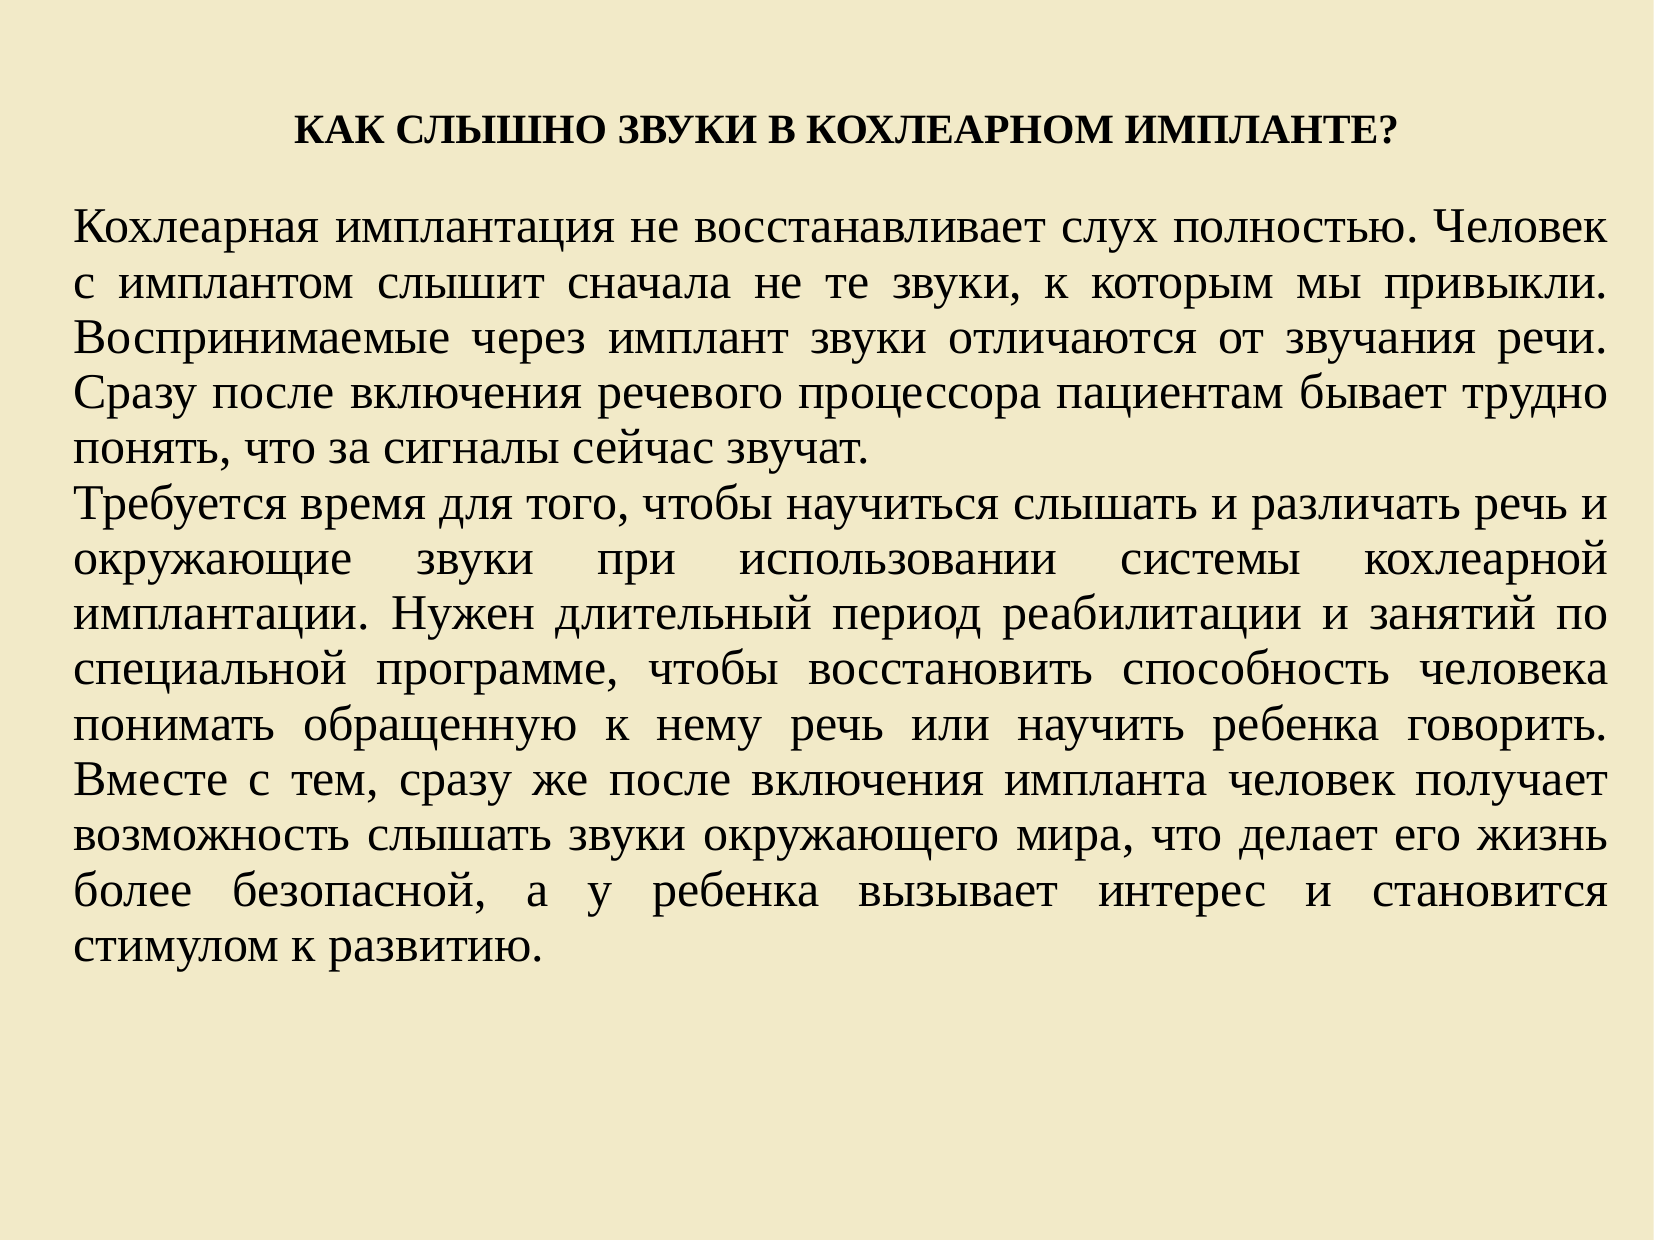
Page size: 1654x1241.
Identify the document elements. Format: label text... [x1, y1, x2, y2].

text_box КАК СЛЫШНО ЗВУКИ В КОХЛЕАРНОМ ИМПЛАНТЕ? Кохлеарная имплантация не восстанавливает слух полностью. Человек с имплантом слышит сначала не те звуки, к которым мы привыкли. Воспринимаемые через имплант звуки отличаются от звучания речи. Сразу после включения речевого процессора пациентам бывает трудно понять, что за сигналы сейчас звучат. Требуется время для того, чтобы научиться слышать и различать речь и окружающие звуки при использовании системы кохлеарной имплантации. Нужен длительный период реабилитации и занятий по специальной программе, чтобы восстановить способность человека понимать обращенную к нему речь или научить ребенка говорить. Вместе с тем, сразу же после включения импланта человек получает возможность слышать звуки окружающего мира, что делает его жизнь более безопасной, а у ребенка вызывает интерес и становится стимулом к развитию. [59, 98, 1625, 1199]
